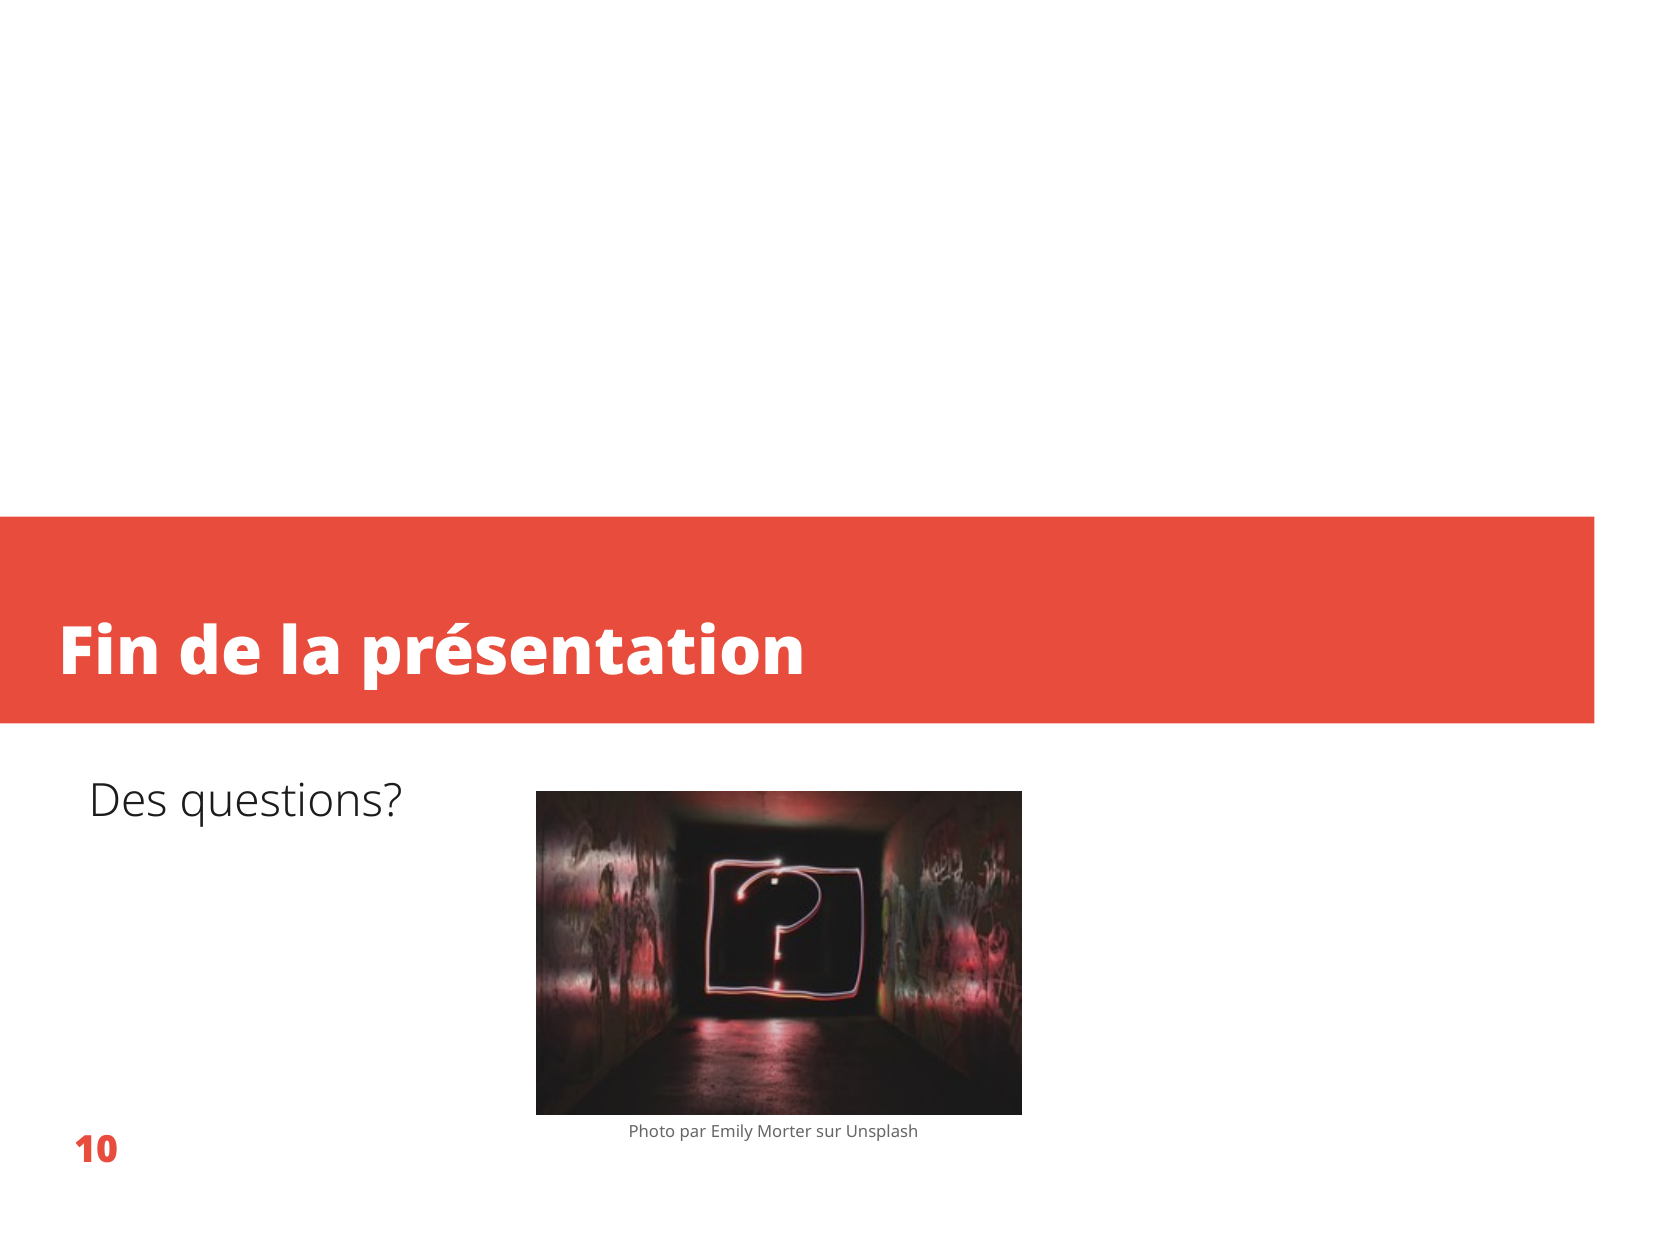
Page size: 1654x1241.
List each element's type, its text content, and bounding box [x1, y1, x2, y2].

title Fin de la présentation [59, 546, 1595, 694]
picture [536, 791, 1022, 1112]
text_box Photo par Emily Morter sur Unsplash [478, 1112, 1069, 1152]
text_box Des questions? [88, 767, 1595, 851]
